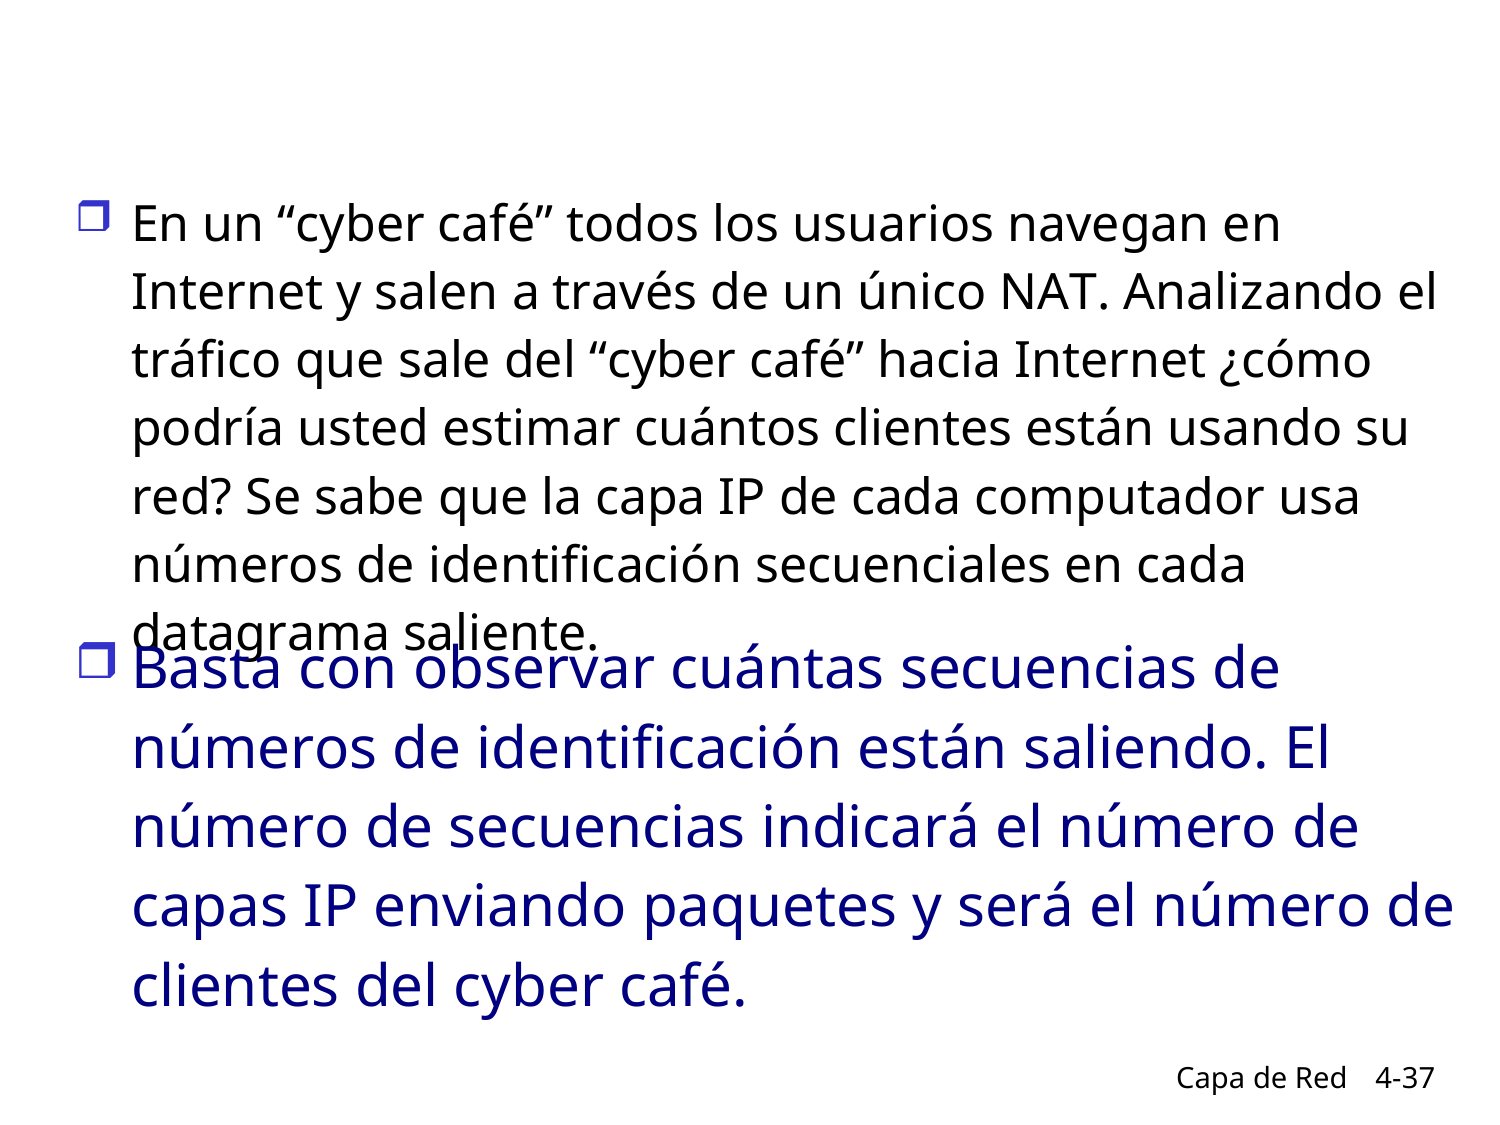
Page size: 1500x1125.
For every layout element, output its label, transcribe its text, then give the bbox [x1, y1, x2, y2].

list Basta con observar cuántas secuencias de números de identificación están saliendo. El número de secuencias indicará el número de capas IP enviando paquetes y será el número de clientes del cyber café. [75, 626, 1463, 1028]
list En un “cyber café” todos los usuarios navegan en Internet y salen a través de un único NAT. Analizando el tráfico que sale del “cyber café” hacia Internet ¿cómo podría usted estimar cuántos clientes están usando su red? Se sabe que la capa IP de cada computador usa números de identificación secuenciales en cada datagrama saliente. [75, 187, 1463, 589]
